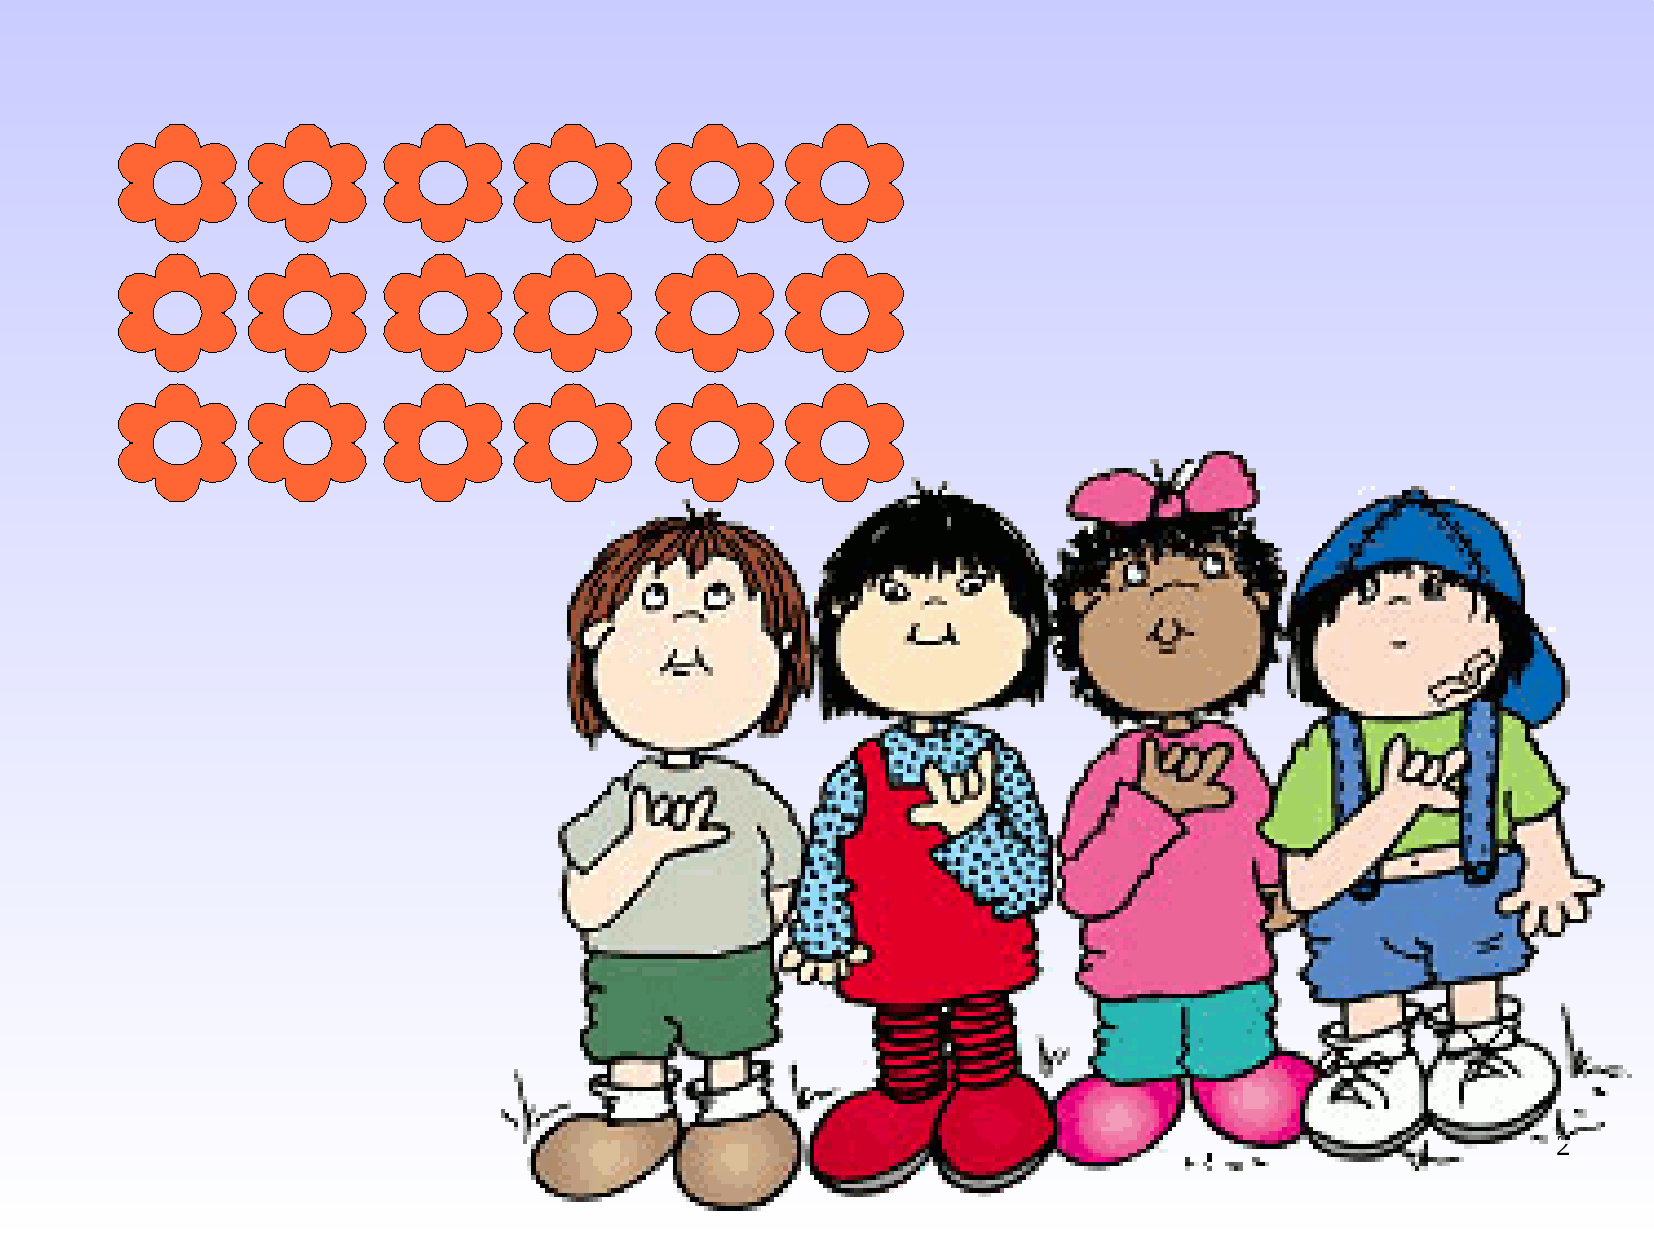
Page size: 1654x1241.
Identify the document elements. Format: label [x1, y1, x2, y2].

text_box [513, 124, 632, 243]
text_box [785, 383, 904, 451]
text_box [248, 383, 367, 502]
text_box [655, 383, 774, 451]
picture [501, 451, 1632, 1211]
text_box [383, 253, 503, 373]
text_box [248, 253, 367, 373]
text_box [118, 253, 237, 373]
text_box [785, 253, 904, 373]
text_box [248, 124, 367, 243]
text_box [655, 124, 774, 243]
text_box [383, 124, 503, 243]
text_box [383, 383, 503, 502]
text_box [513, 253, 632, 373]
text_box [655, 253, 774, 373]
text_box [118, 383, 237, 502]
text_box [513, 383, 632, 451]
text_box [785, 124, 904, 243]
text_box [118, 124, 237, 243]
